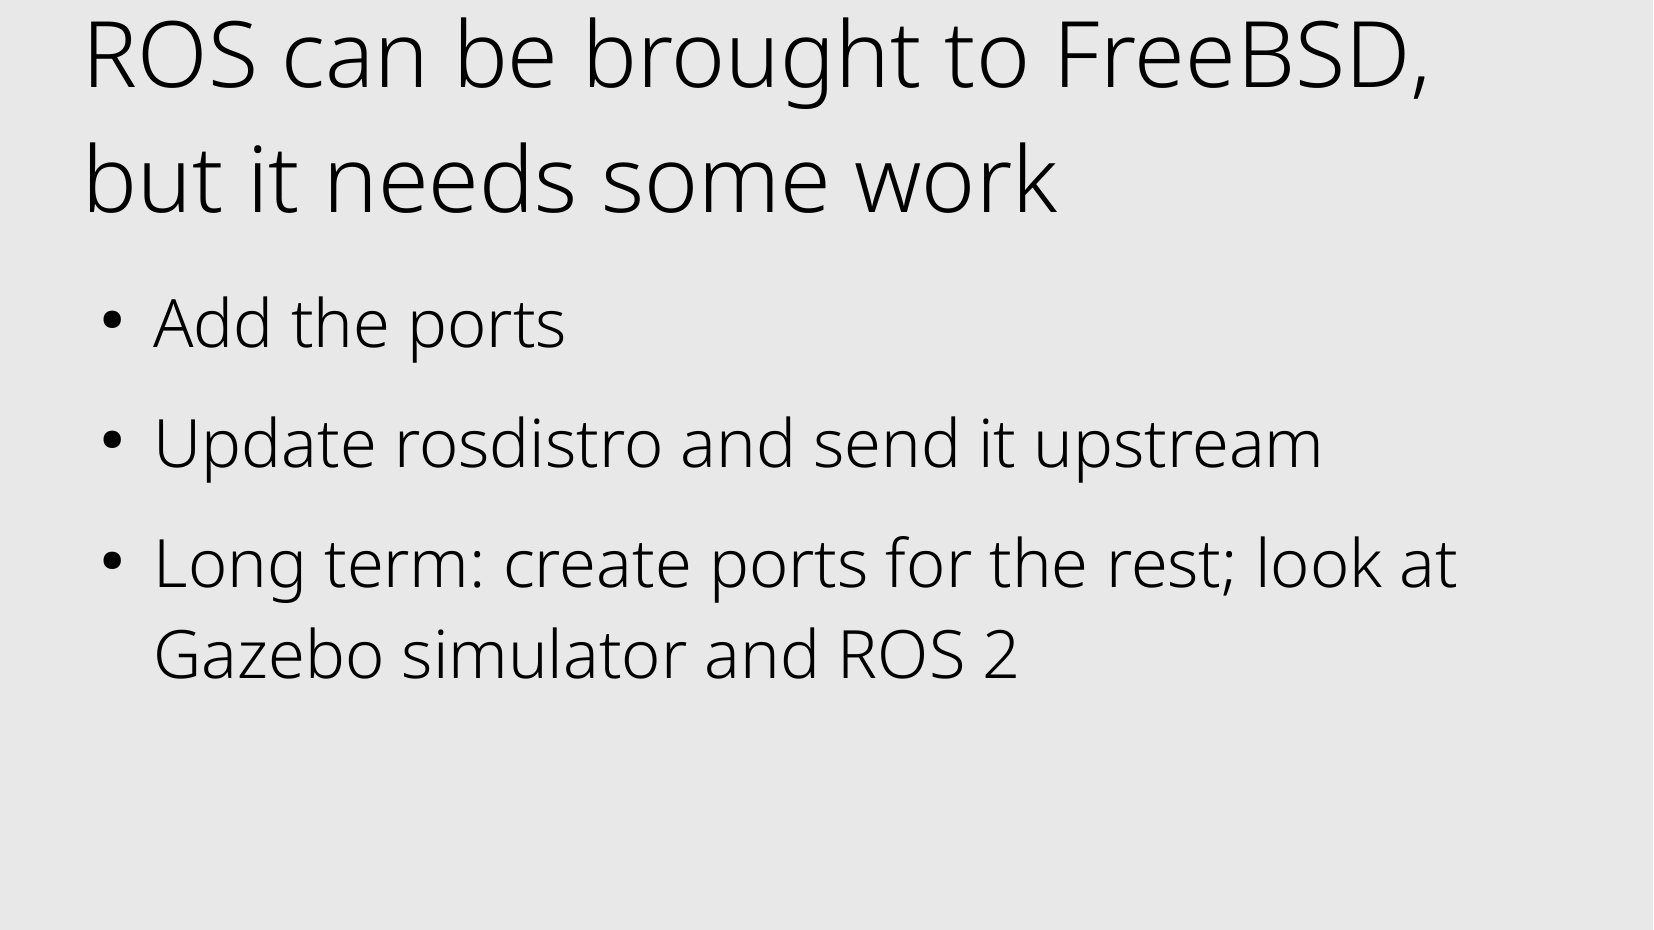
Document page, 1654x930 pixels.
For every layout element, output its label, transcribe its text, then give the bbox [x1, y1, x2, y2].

list Add the ports Update rosdistro and send it upstream Long term: create ports for the rest; look at Gazebo simulator and ROS 2 [82, 217, 1571, 757]
title ROS can be brought to FreeBSD, but it needs some work [82, 3, 1571, 217]
